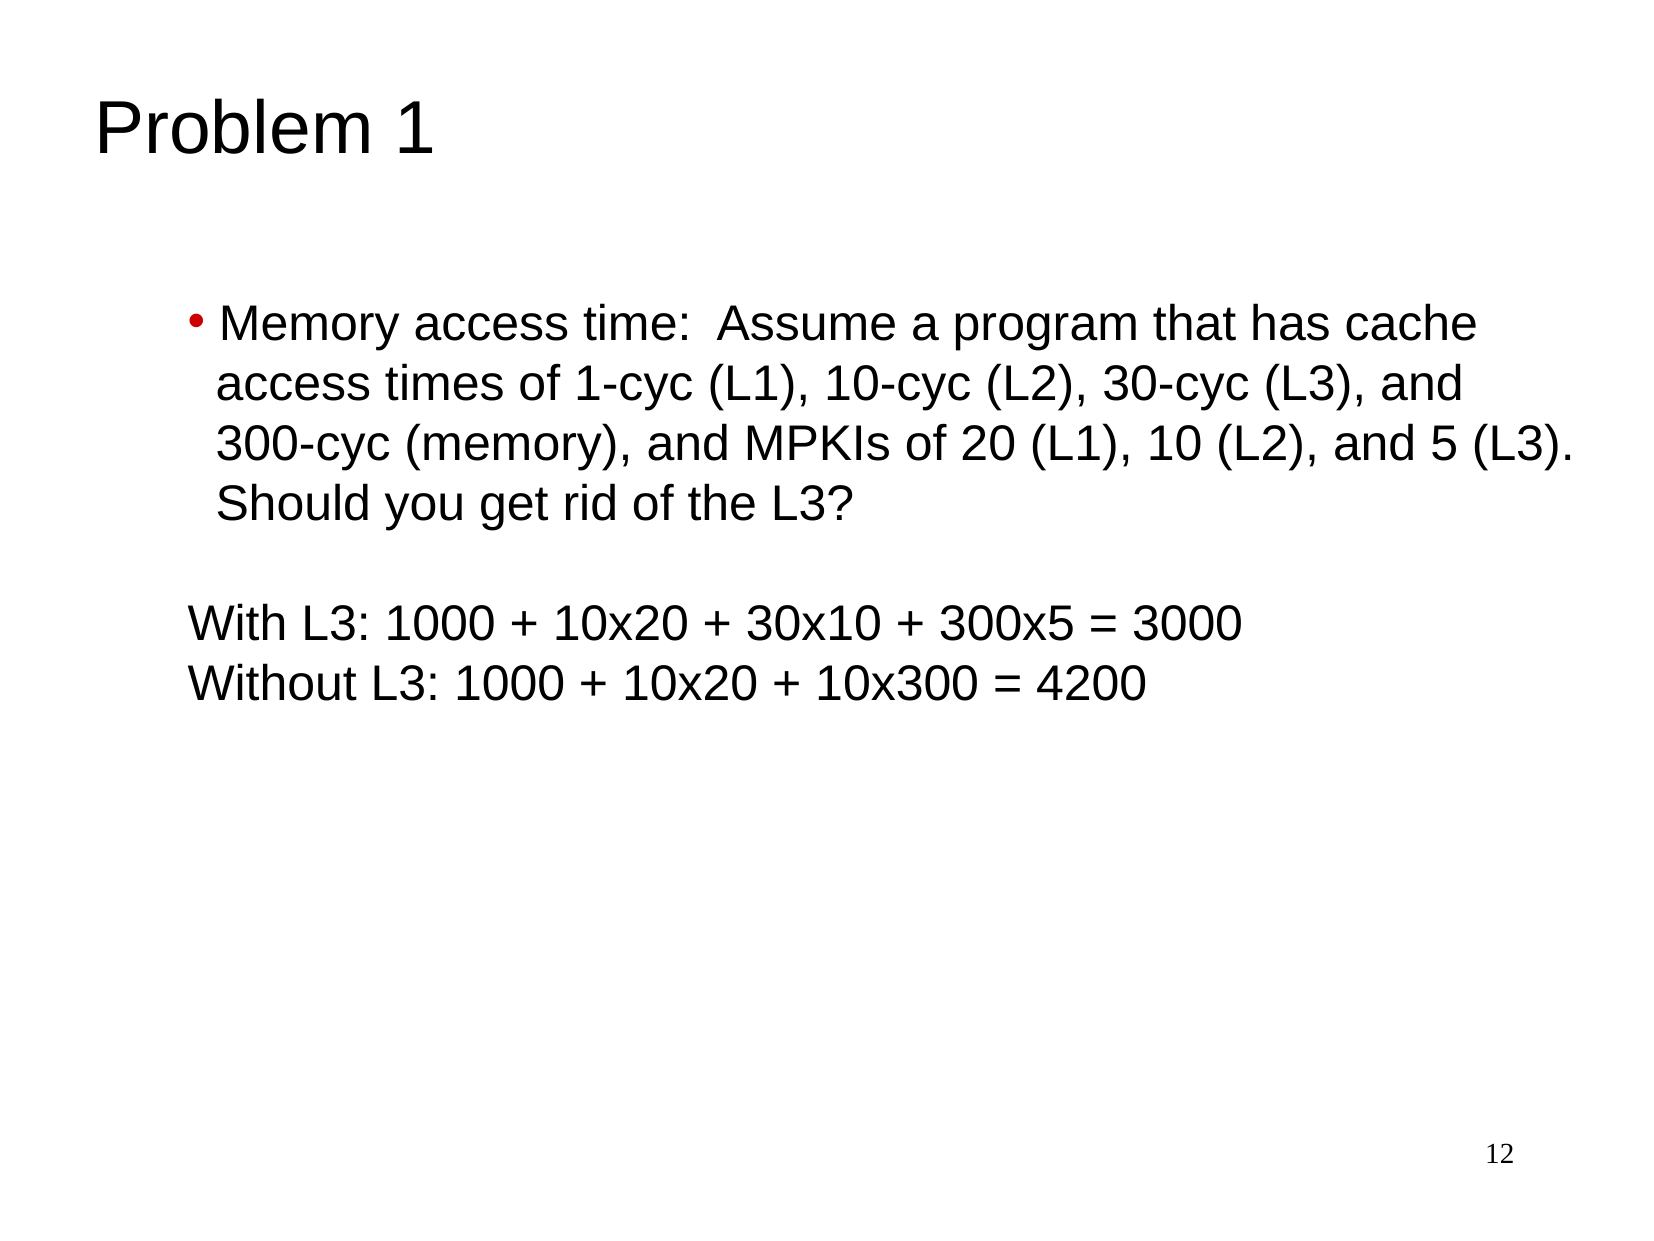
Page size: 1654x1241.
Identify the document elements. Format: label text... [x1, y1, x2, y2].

text_box Problem 1 [79, 71, 452, 177]
text_box <number> [1184, 1129, 1530, 1213]
text_box Memory access time: Assume a program that has cache access times of 1-cyc (L1), 10-cyc (L2), 30-cyc (L3), and 300-cyc (memory), and MPKIs of 20 (L1), 10 (L2), and 5 (L3). Should you get rid of the L3? With L3: 1000 + 10x20 + 30x10 + 300x5 = 3000 Without L3: 1000 + 10x20 + 10x300 = 4200 [172, 282, 1592, 719]
